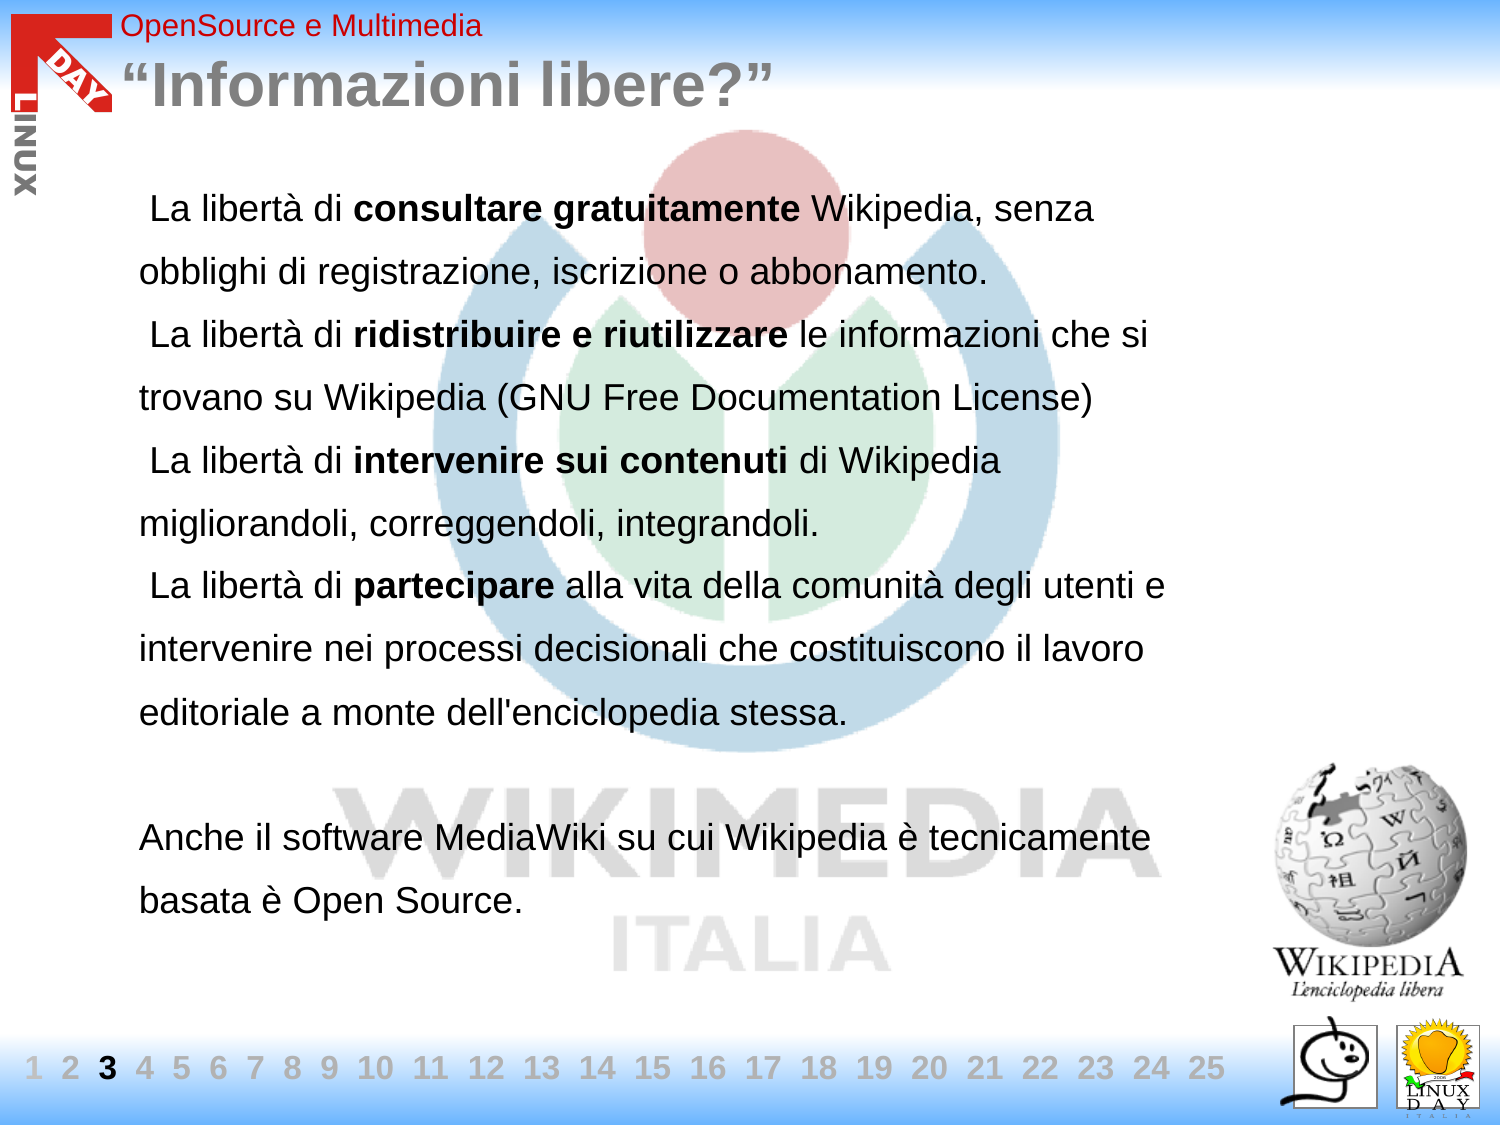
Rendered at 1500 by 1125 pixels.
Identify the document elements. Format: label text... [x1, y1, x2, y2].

chart [1265, 761, 1477, 1004]
text_box [0, 1025, 1500, 1125]
text_box La libertà di consultare gratuitamente Wikipedia, senza obblighi di registrazione, iscrizione o abbonamento. La libertà di ridistribuire e riutilizzare le informazioni che si trovano su Wikipedia (GNU Free Documentation License) La libertà di intervenire sui contenuti di Wikipedia migliorandoli, correggendoli, integrandoli. La libertà di partecipare alla vita della comunità degli utenti e intervenire nei processi decisionali che costituiscono il lavoro editoriale a monte dell'enciclopedia stessa. Anche il software MediaWiki su cui Wikipedia è tecnicamente basata è Open Source. [124, 158, 1241, 959]
text_box [0, 0, 1500, 91]
picture [11, 14, 1475, 1118]
text_box OpenSource e Multimedia [120, 7, 1479, 43]
text_box 1 2 3 4 5 6 7 8 9 10 11 12 13 14 15 16 17 18 19 20 21 22 23 24 25 [24, 1049, 1267, 1087]
text_box “Informazioni libere?” [120, 50, 1479, 120]
